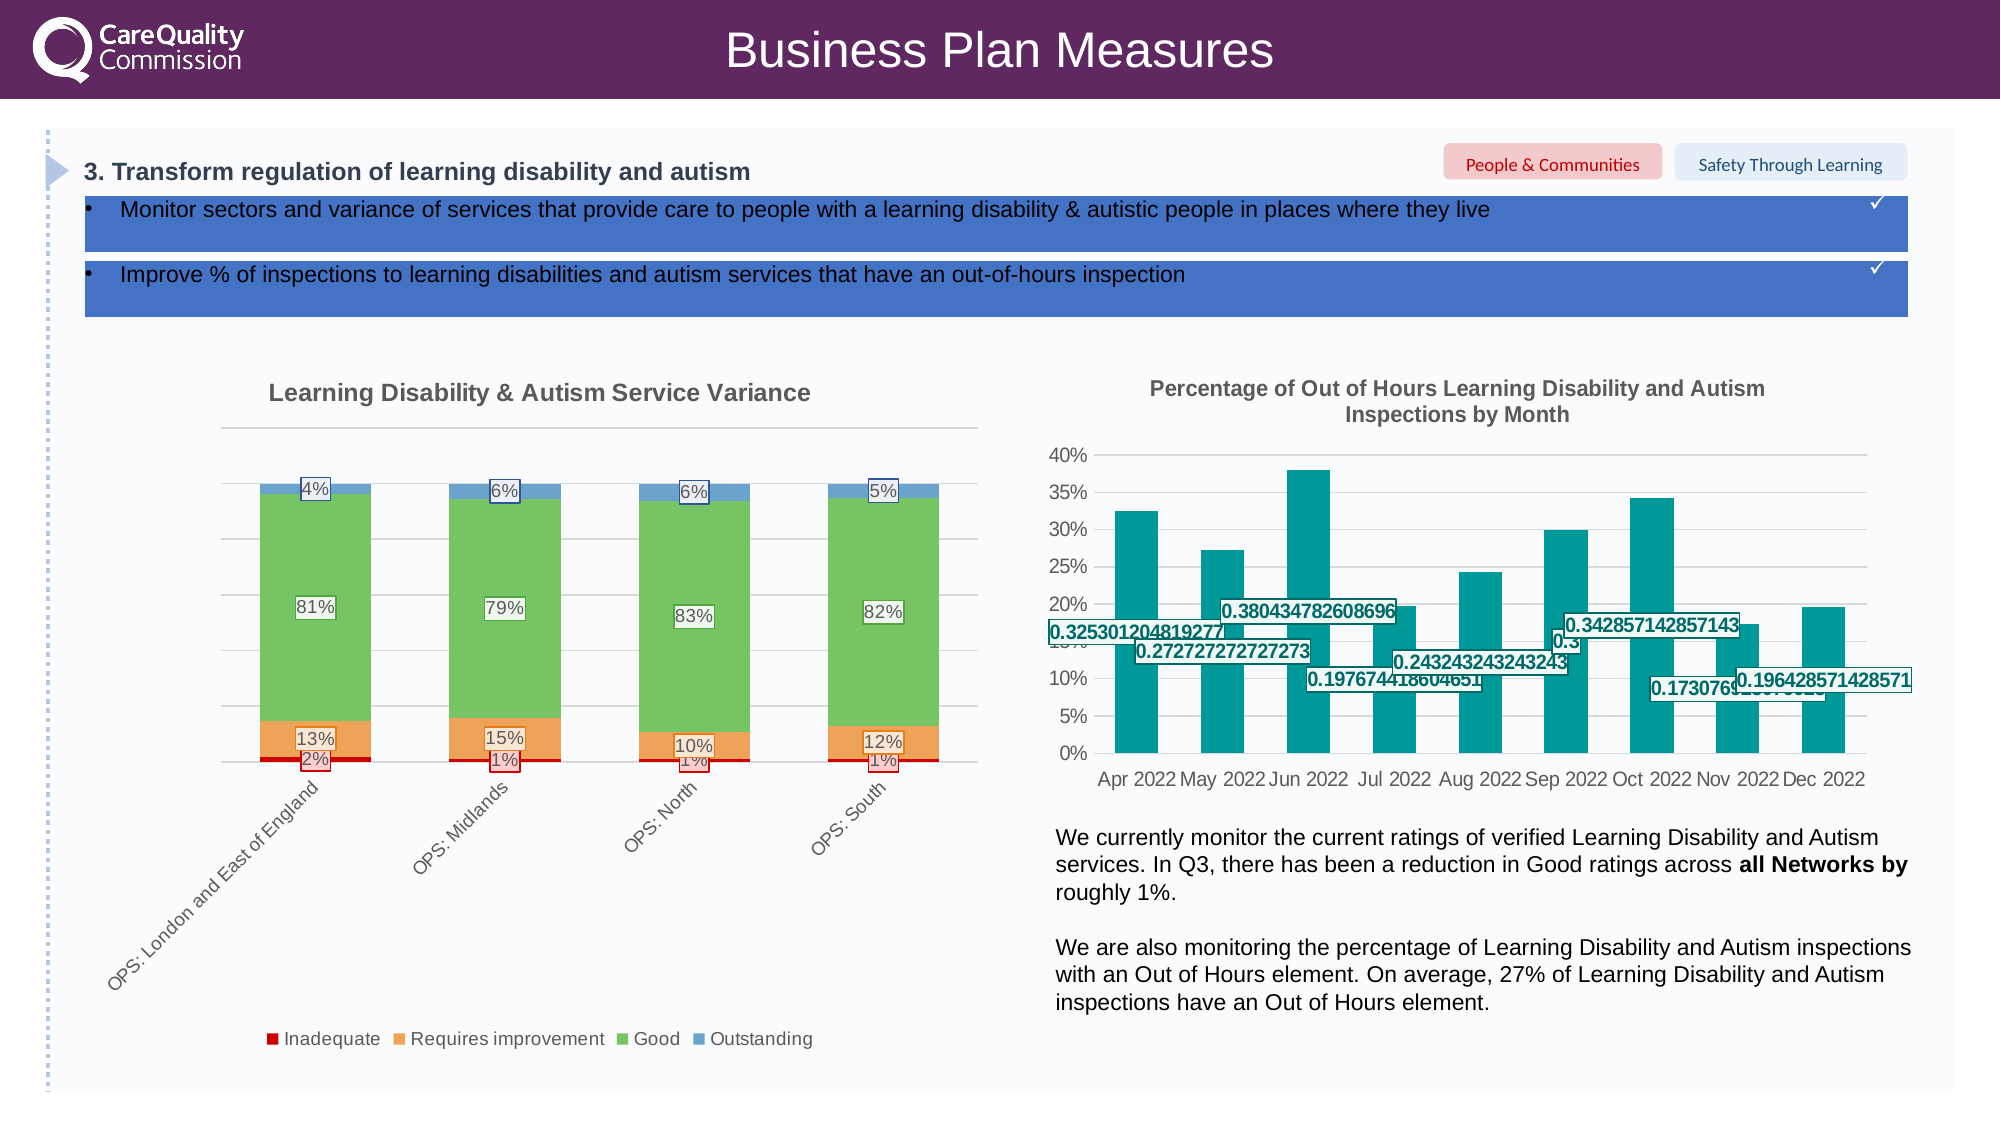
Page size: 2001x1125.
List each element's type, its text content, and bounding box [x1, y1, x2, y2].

chart [1031, 350, 1920, 801]
text_box [0, 0, 2000, 99]
text_box We currently monitor the current ratings of verified Learning Disability and Autism services. In Q3, there has been a reduction in Good ratings across all Networks by roughly 1%. We are also monitoring the percentage of Learning Disability and Autism inspections with an Out of Hours element. On average, 27% of Learning Disability and Autism inspections have an Out of Hours element. [1040, 814, 1928, 1025]
text_box People & Communities [1443, 143, 1663, 180]
text_box [45, 128, 1955, 1091]
text_box Business Plan Measures [641, 9, 1358, 86]
table_header  [1848, 196, 1908, 252]
table_header Monitor sectors and variance of services that provide care to people with a learning disability & autistic people in places where they live [85, 196, 1848, 252]
table_header Improve % of inspections to learning disabilities and autism services that have an out-of-hours inspection [85, 261, 1848, 317]
chart [84, 350, 997, 1057]
table_header  [1848, 261, 1908, 317]
text_box 3. Transform regulation of learning disability and autism [69, 147, 984, 194]
picture [32, 16, 245, 84]
text_box Safety Through Learning [1674, 143, 1908, 181]
